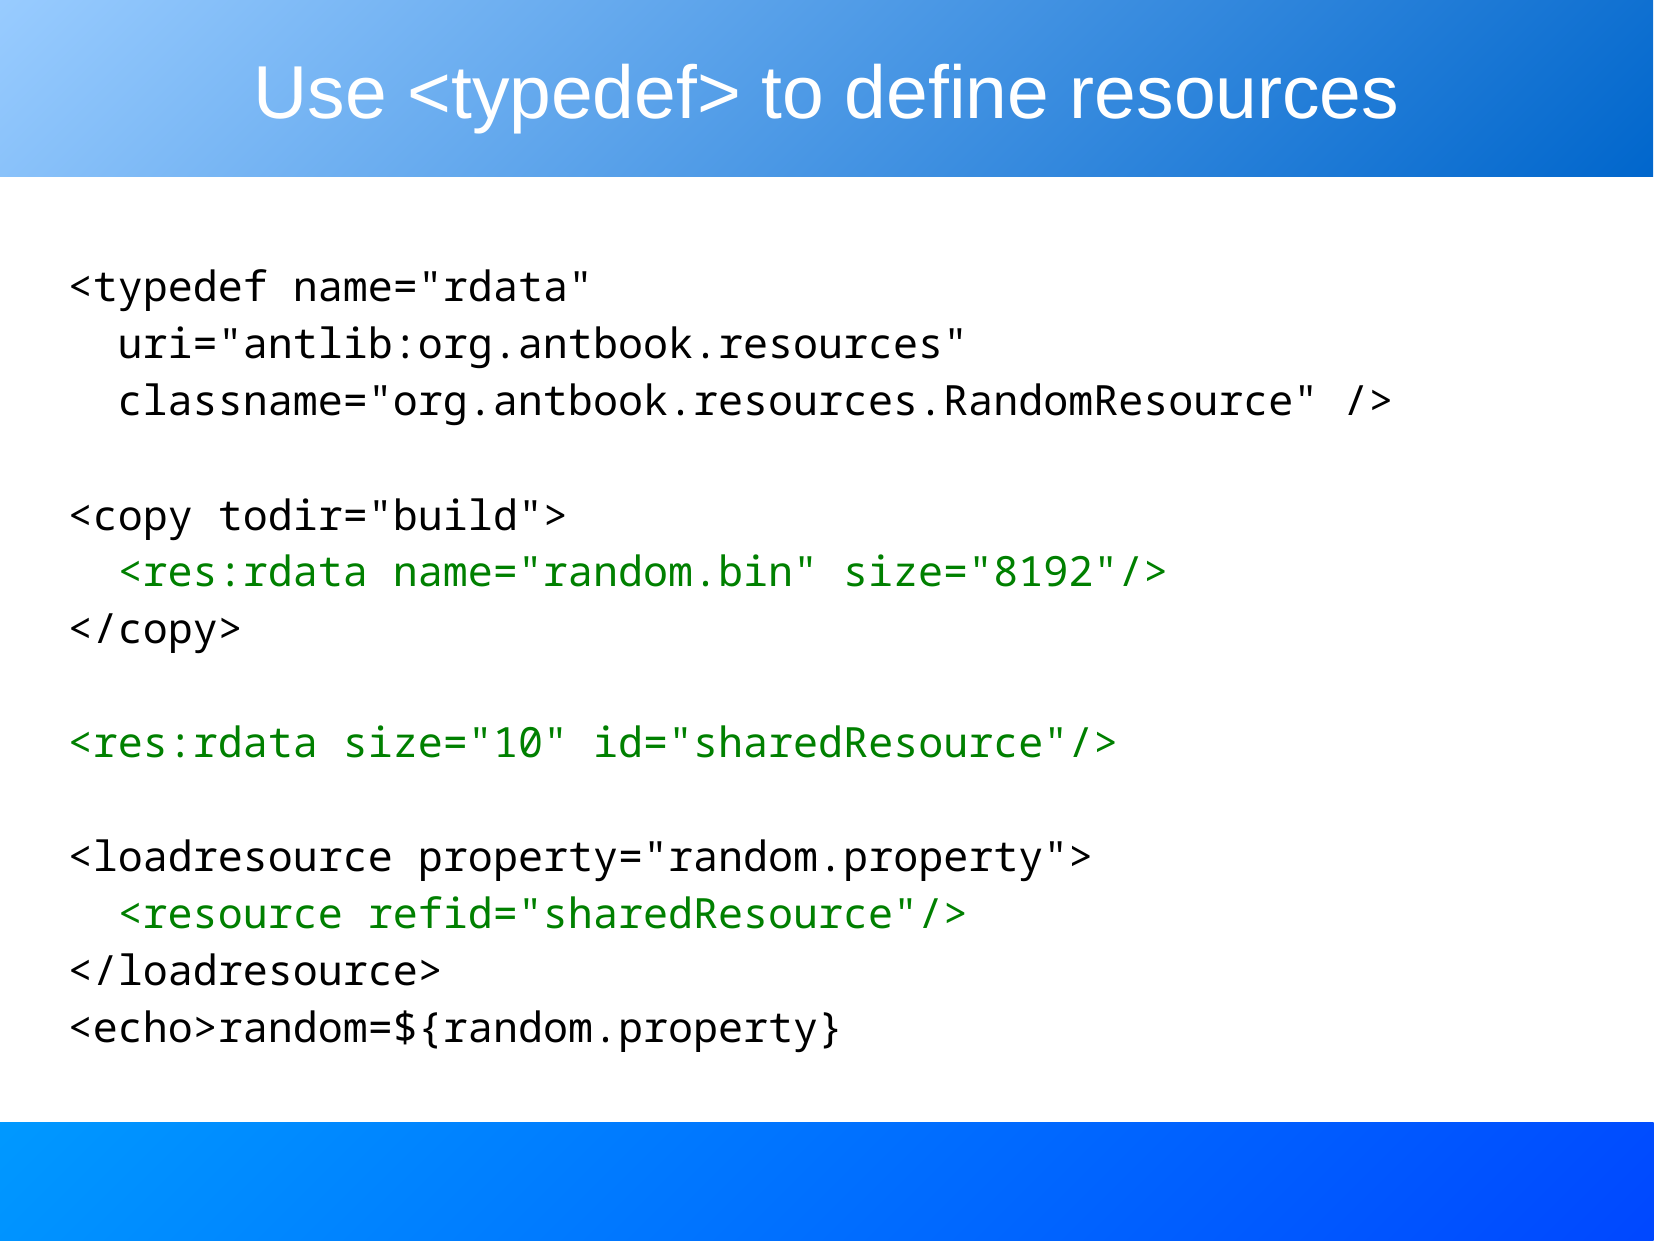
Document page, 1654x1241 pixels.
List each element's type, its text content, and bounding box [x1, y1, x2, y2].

text_box <typedef name="rdata" uri="antlib:org.antbook.resources" classname="org.antbook.resources.RandomResource" /> <copy todir="build"> <res:rdata name="random.bin" size="8192"/> </copy> <res:rdata size="10" id="sharedResource"/> <loadresource property="random.property"> <resource refid="sharedResource"/> </loadresource> <echo>random=${random.property} [52, 356, 1592, 956]
title Use <typedef> to define resources [82, 22, 1571, 163]
